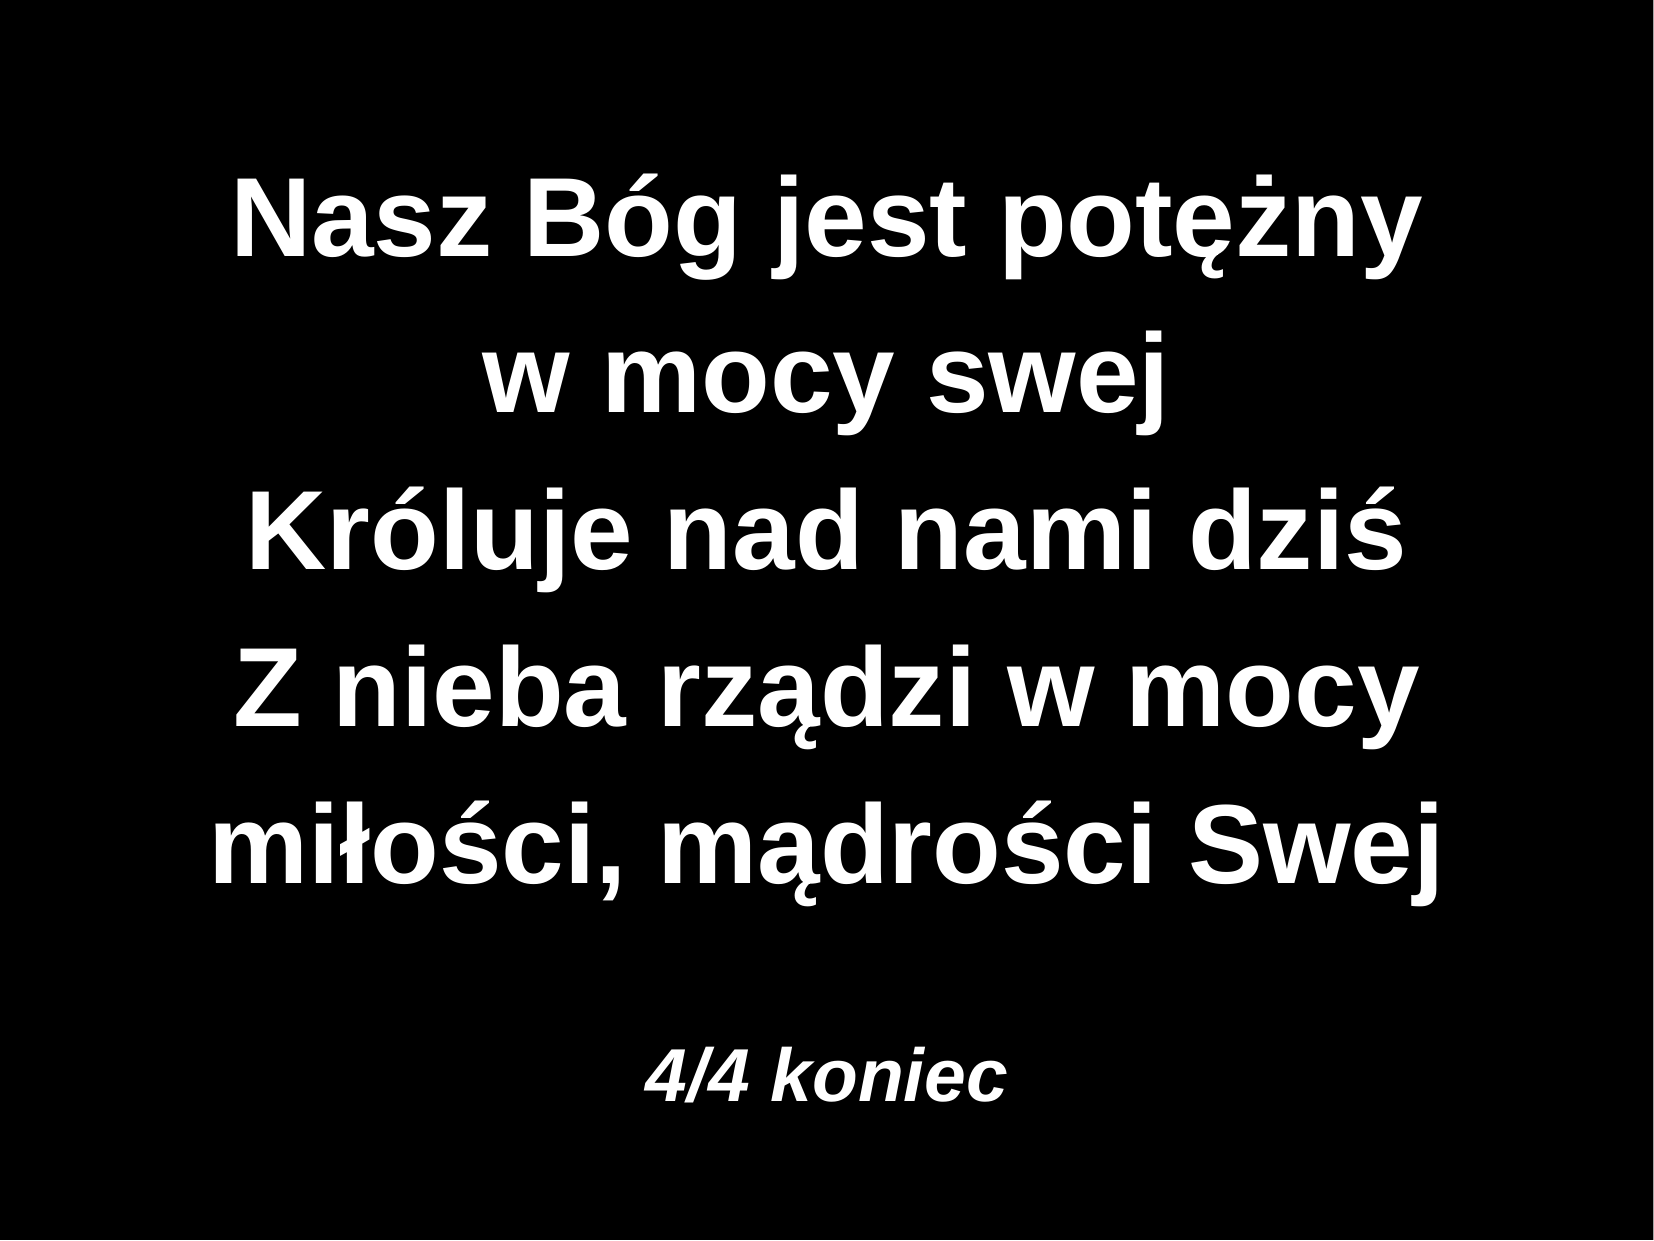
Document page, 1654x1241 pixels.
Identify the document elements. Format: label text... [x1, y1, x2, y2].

subtitle Nasz Bóg jest potężny w mocy swej Króluje nad nami dziś Z nieba rządzi w mocy miłości, mądrości Swej 4/4 koniec [0, 0, 1654, 1241]
